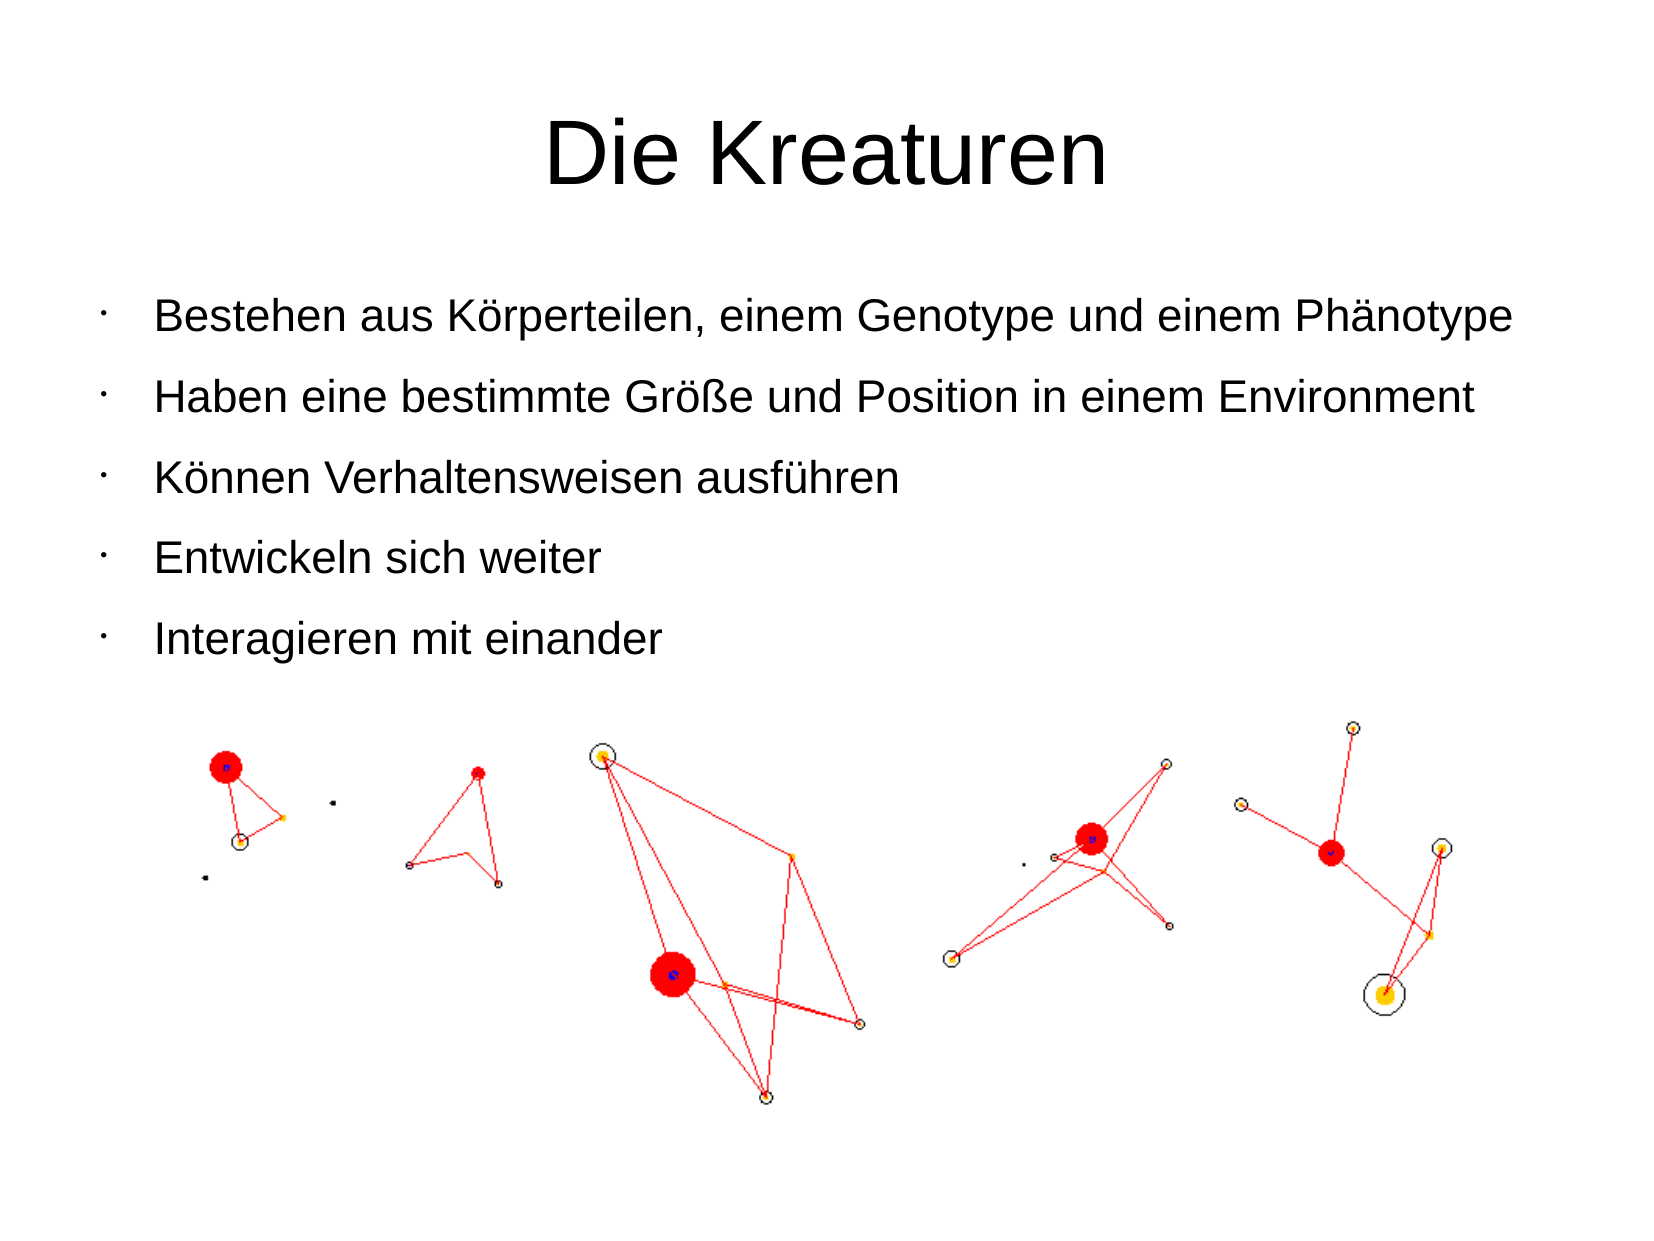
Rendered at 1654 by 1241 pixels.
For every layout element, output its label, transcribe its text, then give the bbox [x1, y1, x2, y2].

picture [199, 717, 1454, 1109]
list Bestehen aus Körperteilen, einem Genotype und einem Phänotype Haben eine bestimmte Größe und Position in einem Environment Können Verhaltensweisen ausführen Entwickeln sich weiter Interagieren mit einander [82, 290, 1571, 681]
title Die Kreaturen [82, 49, 1571, 257]
